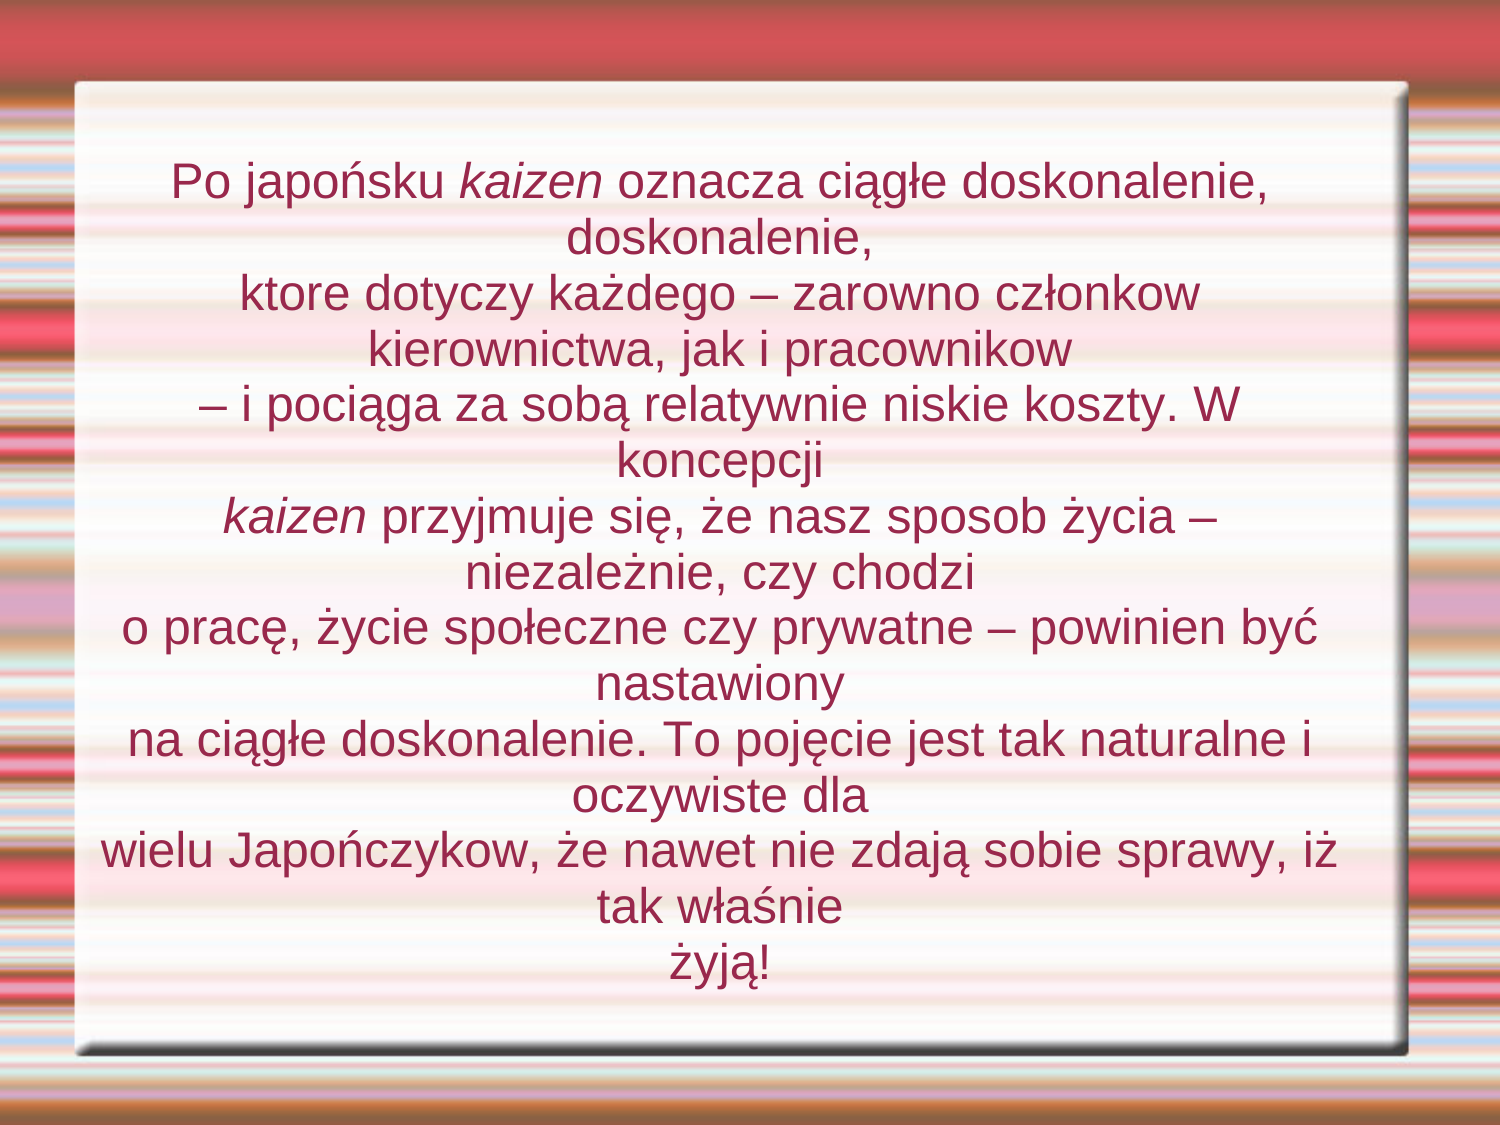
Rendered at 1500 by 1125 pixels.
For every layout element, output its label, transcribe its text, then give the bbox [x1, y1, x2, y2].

picture [0, 0, 1500, 1125]
subtitle Po japońsku kaizen oznacza ciągłe doskonalenie, doskonalenie, ktore dotyczy każdego – zarowno członkow kierownictwa, jak i pracownikow – i pociąga za sobą relatywnie niskie koszty. W koncepcji kaizen przyjmuje się, że nasz sposob życia – niezależnie, czy chodzi o pracę, życie społeczne czy prywatne – powinien być nastawiony na ciągłe doskonalenie. To pojęcie jest tak naturalne i oczywiste dla wielu Japończykow, że nawet nie zdają sobie sprawy, iż tak właśnie żyją! [93, 153, 1347, 990]
